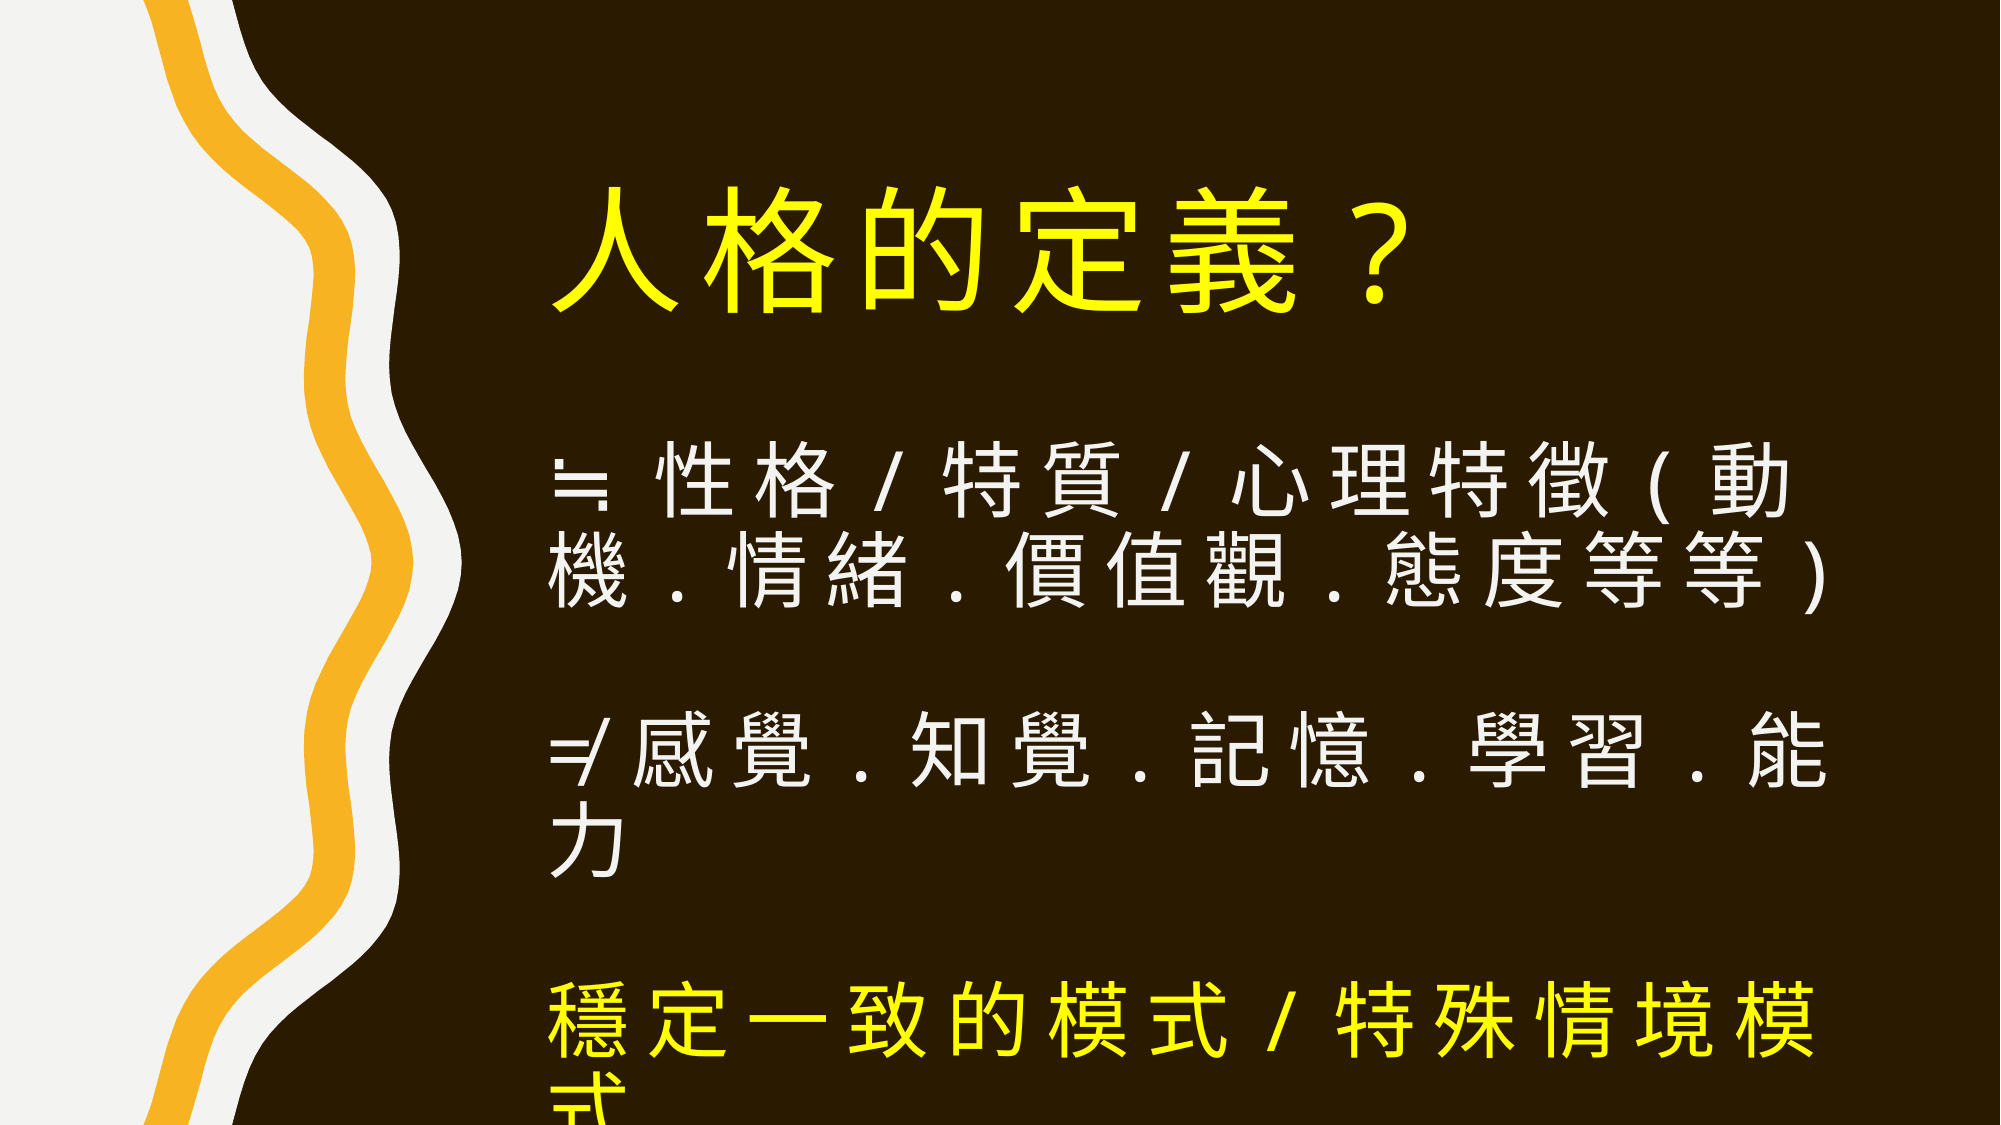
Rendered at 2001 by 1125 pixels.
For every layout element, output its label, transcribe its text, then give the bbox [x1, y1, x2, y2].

title 人格的定義? ≒性格/特質/心理特徵(動機.情緒.價值觀.態度等等) ≠感覺.知覺.記憶.學習.能力 穩定一致的模式/特殊情境模式 [510, 281, 1944, 948]
